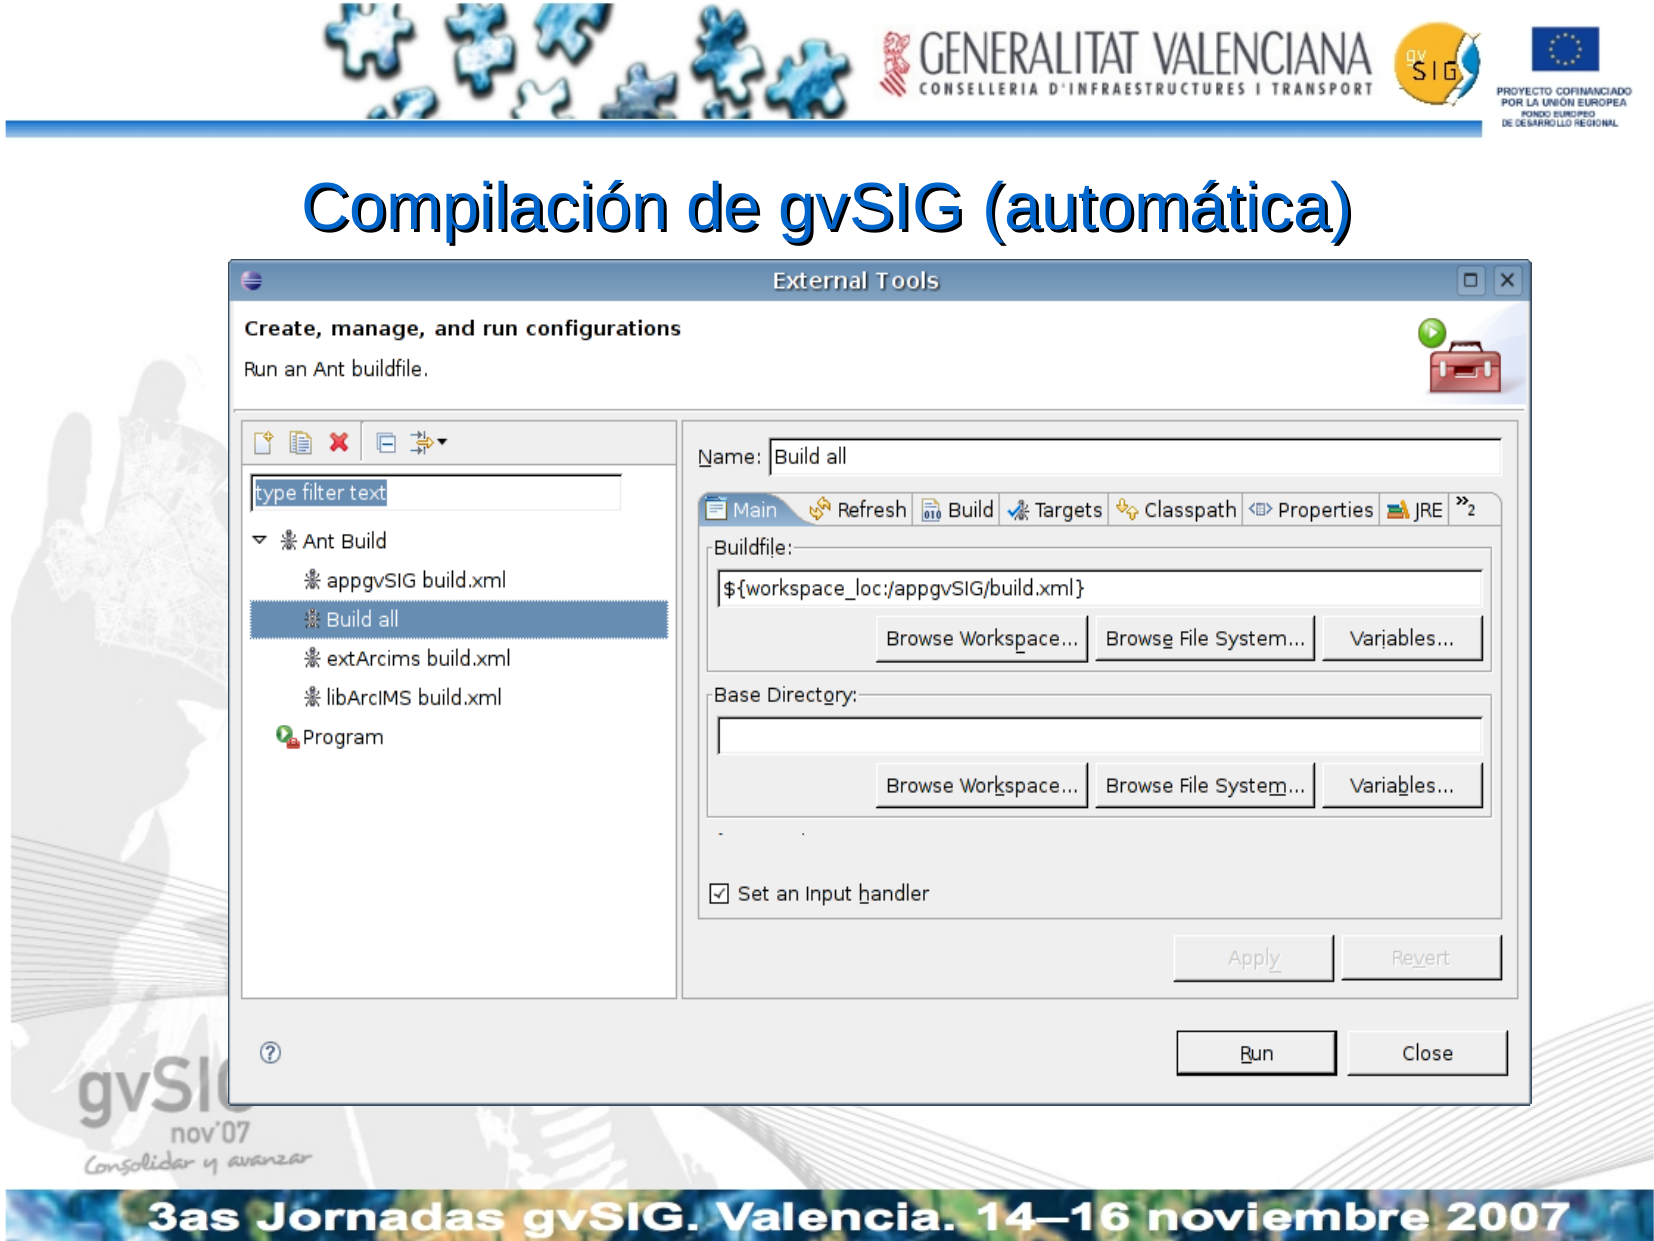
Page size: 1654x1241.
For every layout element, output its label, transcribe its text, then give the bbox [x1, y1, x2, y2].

picture [5, 2, 1654, 1241]
title Compilación de gvSIG (automática) [121, 102, 1534, 311]
